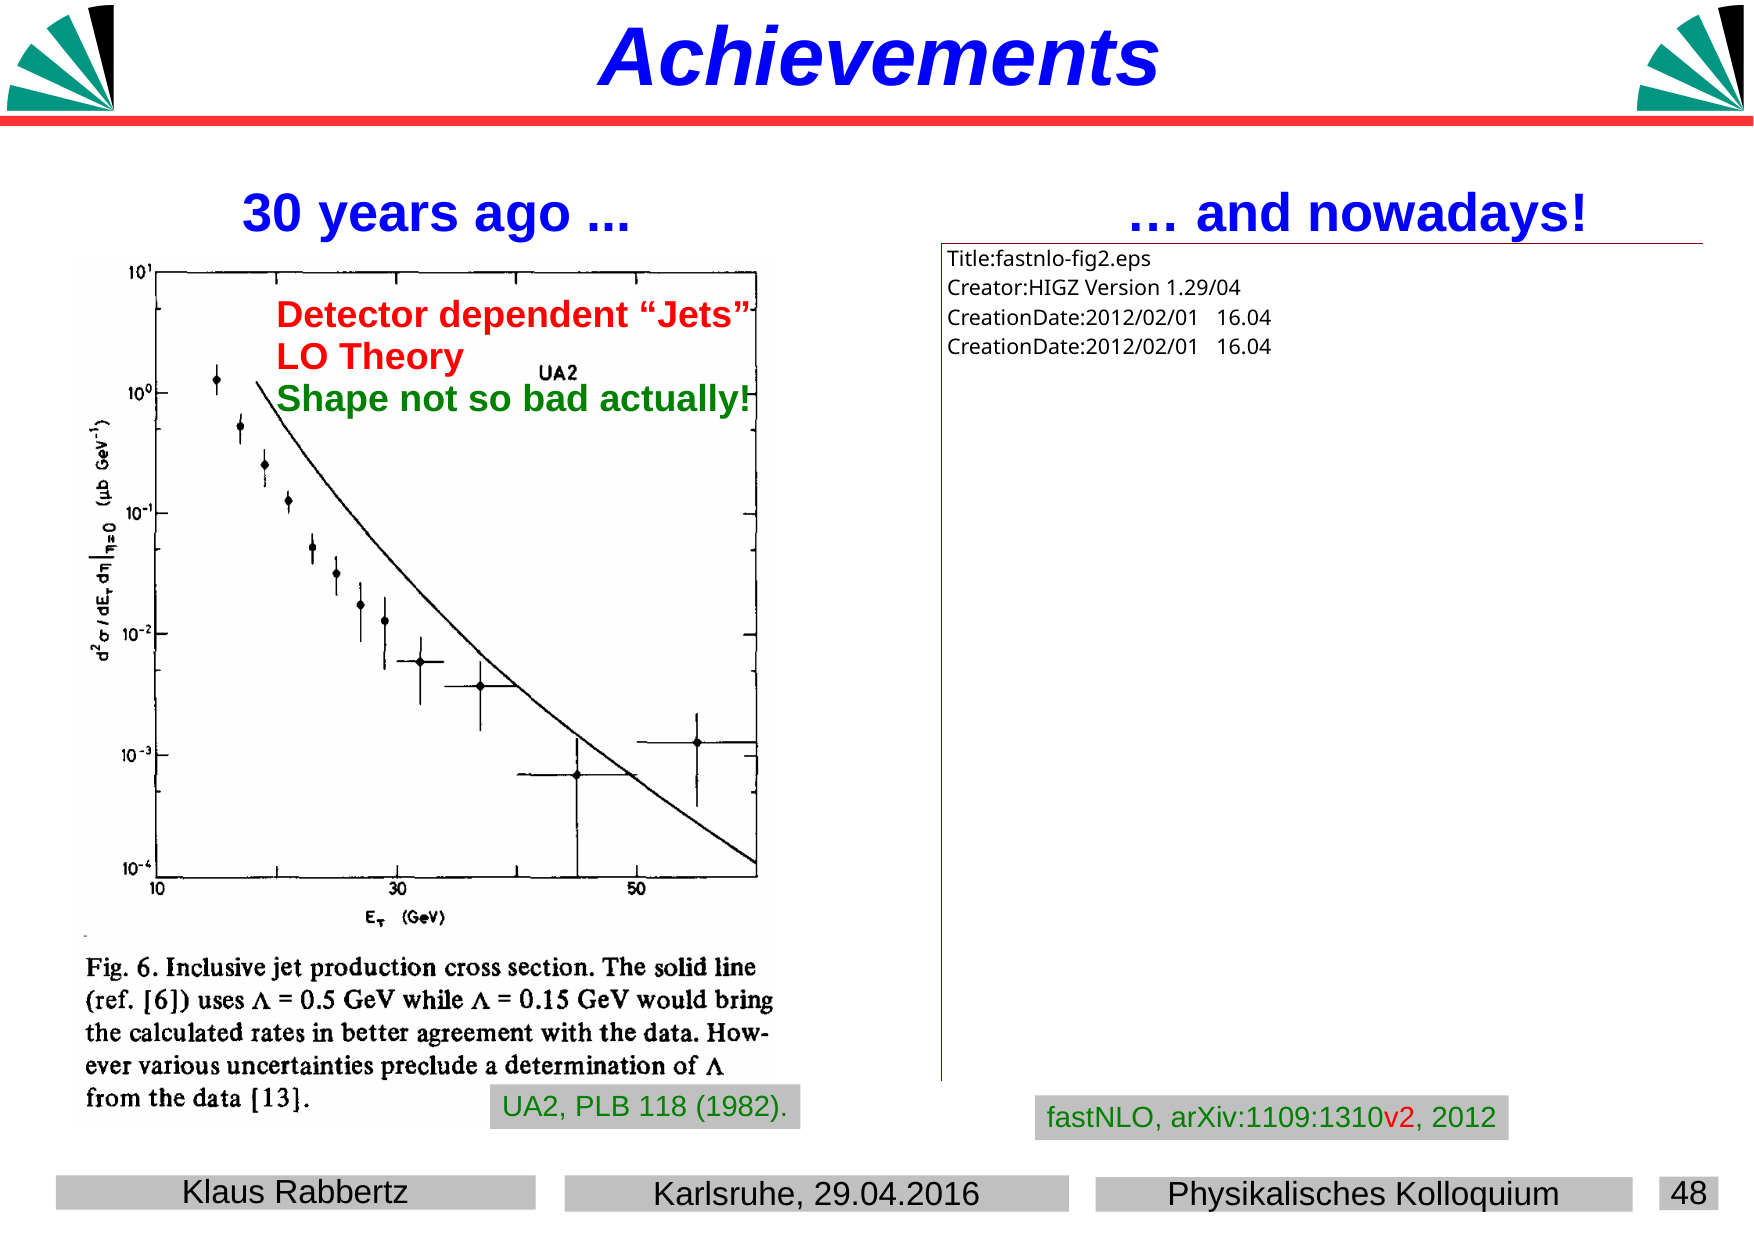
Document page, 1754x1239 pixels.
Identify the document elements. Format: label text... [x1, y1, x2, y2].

text_box Detector dependent “Jets” LO Theory Shape not so bad actually! [264, 287, 764, 426]
text_box 30 years ago ... [230, 176, 644, 250]
picture [1637, 5, 1744, 112]
picture [7, 5, 114, 112]
picture [71, 256, 773, 1123]
text_box fastNLO, arXiv:1109:1310v2, 2012 [1035, 1095, 1506, 1141]
text_box … and nowadays! [1114, 176, 1601, 250]
picture [940, 241, 1703, 1081]
text_box UA2, PLB 118 (1982). [490, 1084, 799, 1129]
title Achievements [129, 0, 1631, 114]
